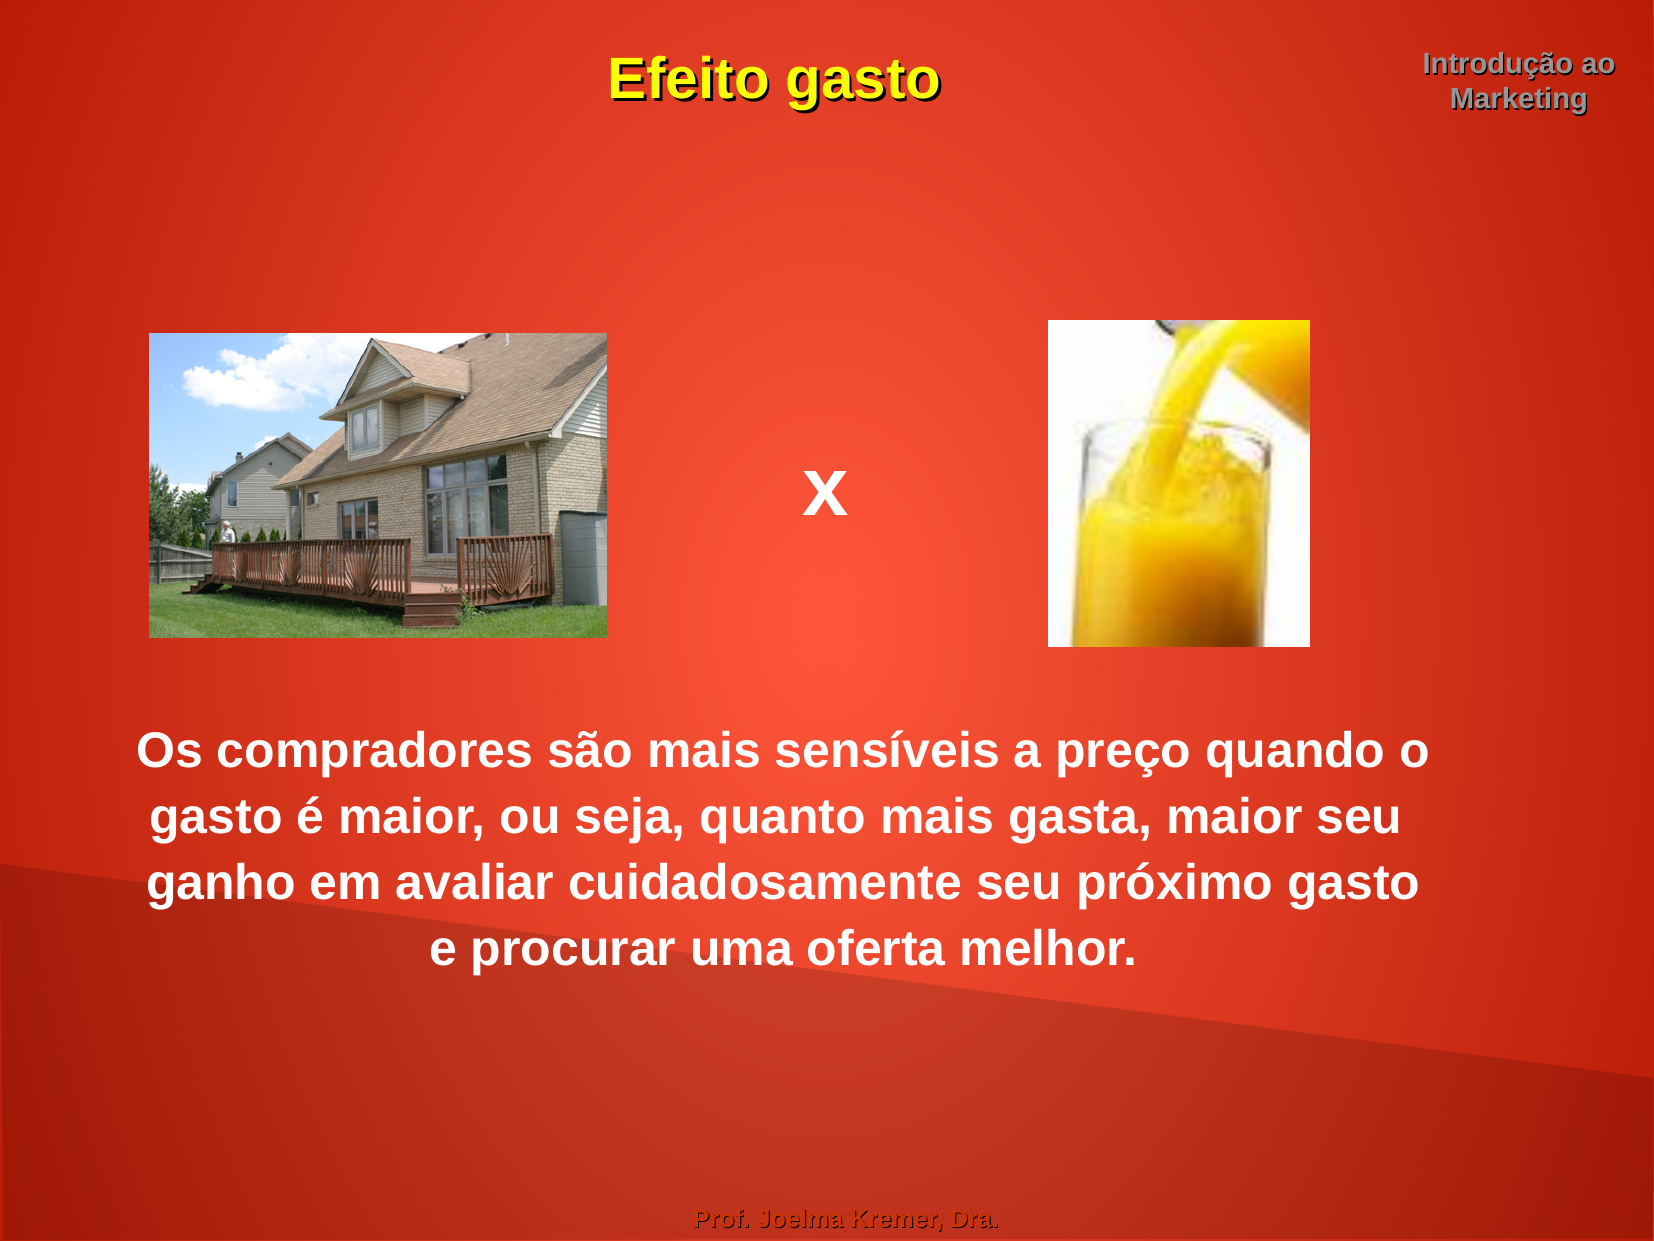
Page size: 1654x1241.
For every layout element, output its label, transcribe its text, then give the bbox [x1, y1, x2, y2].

text_box x [787, 424, 932, 541]
picture [149, 333, 607, 638]
title Introdução ao Marketing [1386, 21, 1652, 139]
text_box Efeito gasto [188, 33, 1361, 119]
text_box Prof. Joelma Kremer, Dra. [566, 1195, 1127, 1241]
picture [1048, 320, 1310, 647]
text_box Os compradores são mais sensíveis a preço quando o gasto é maior, ou seja, quanto mais gasta, maior seu ganho em avaliar cuidadosamente seu próximo gasto e procurar uma oferta melhor. [121, 703, 1446, 983]
